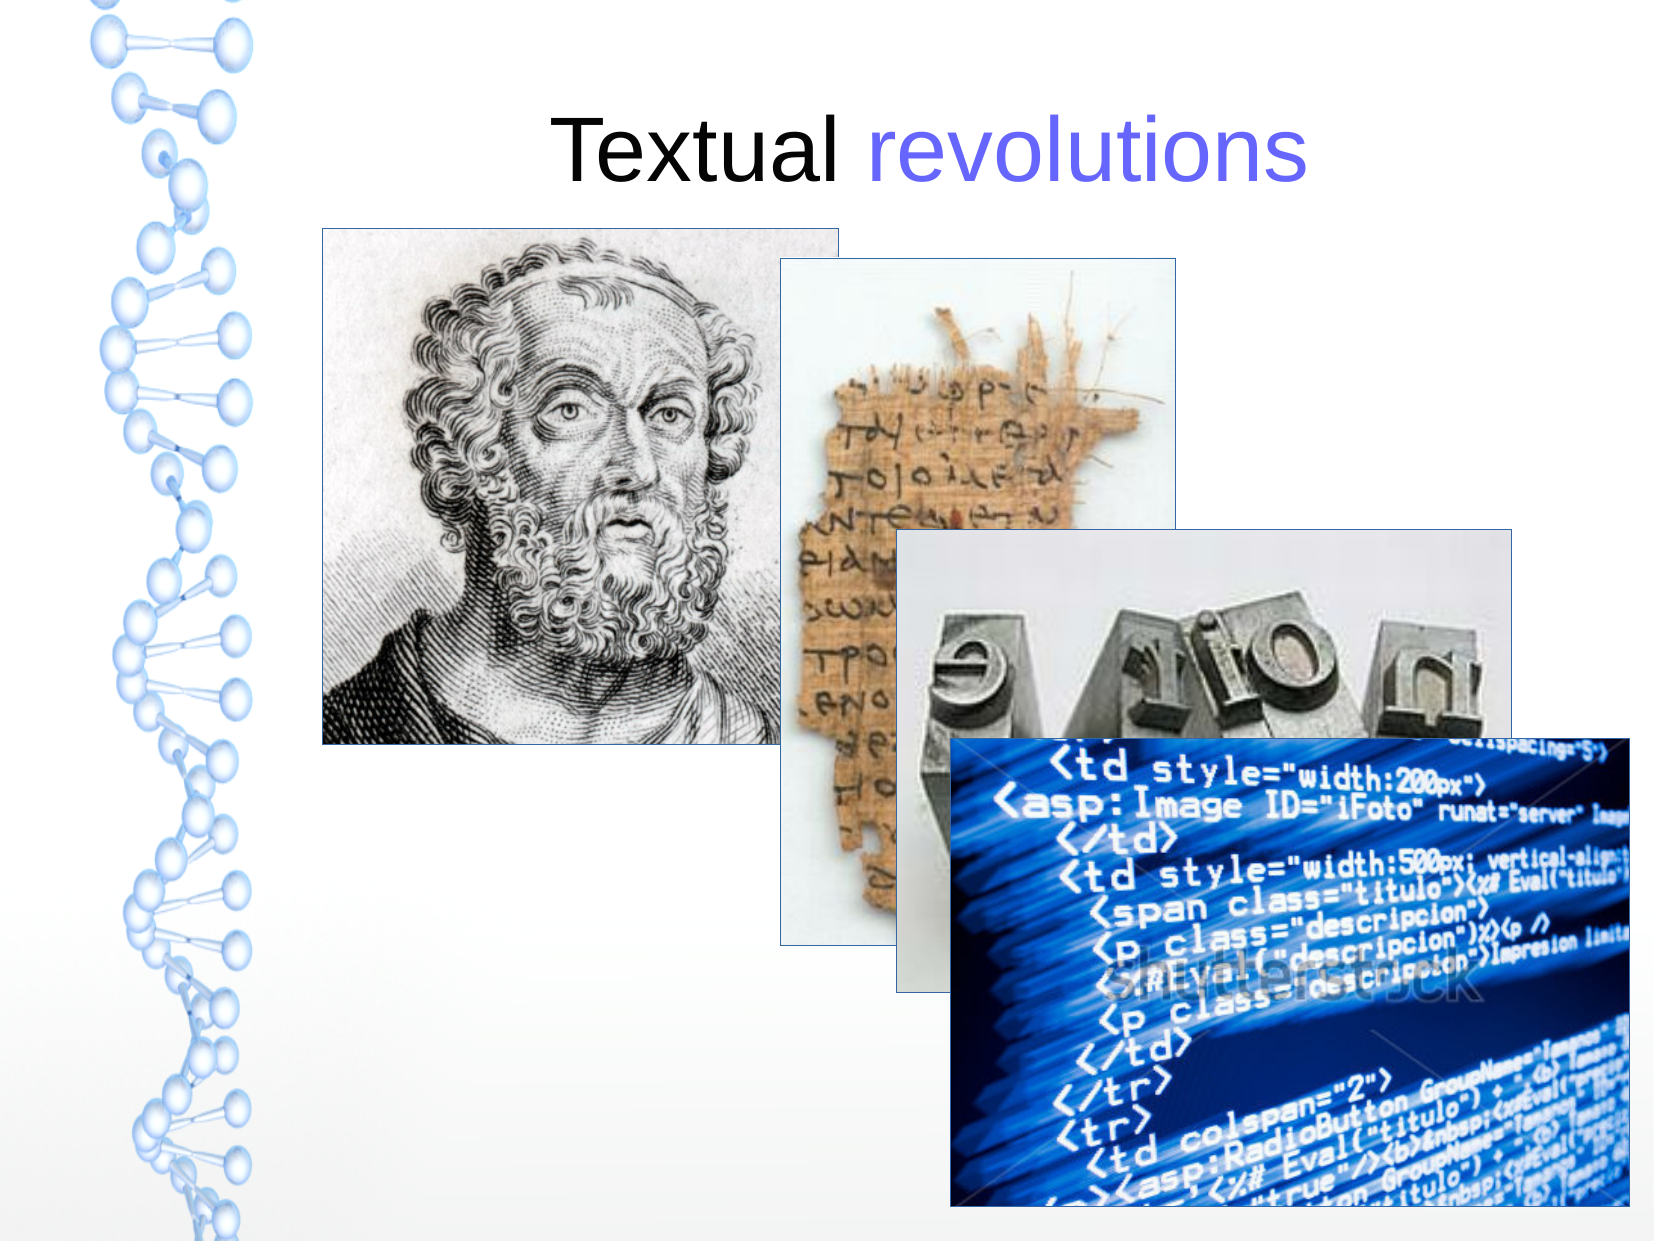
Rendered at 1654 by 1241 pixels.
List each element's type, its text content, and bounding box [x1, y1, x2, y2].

title Textual revolutions [265, 47, 1595, 252]
picture [0, 0, 1654, 1241]
